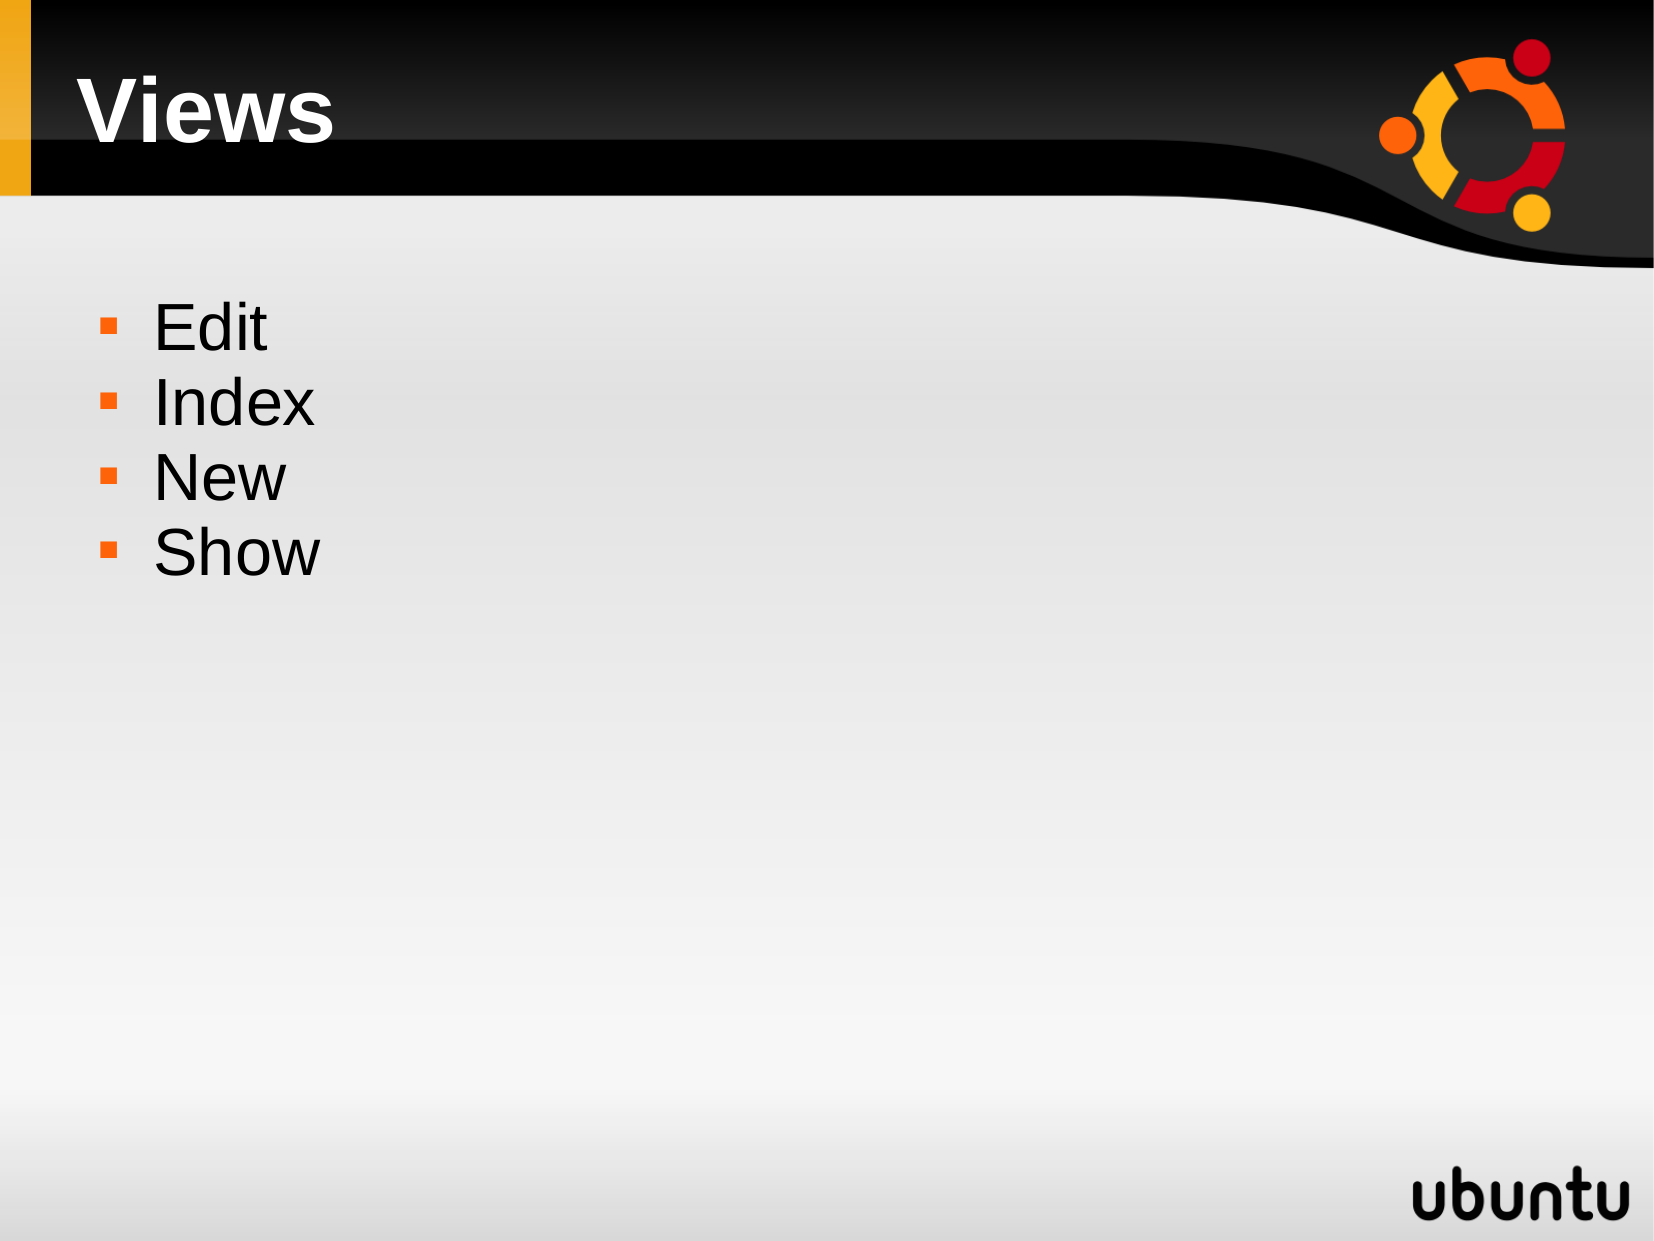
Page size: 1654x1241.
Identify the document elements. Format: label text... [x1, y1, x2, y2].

list Edit Index New Show [82, 290, 1571, 1094]
title Views [76, 14, 1565, 207]
picture [0, 0, 1654, 1241]
